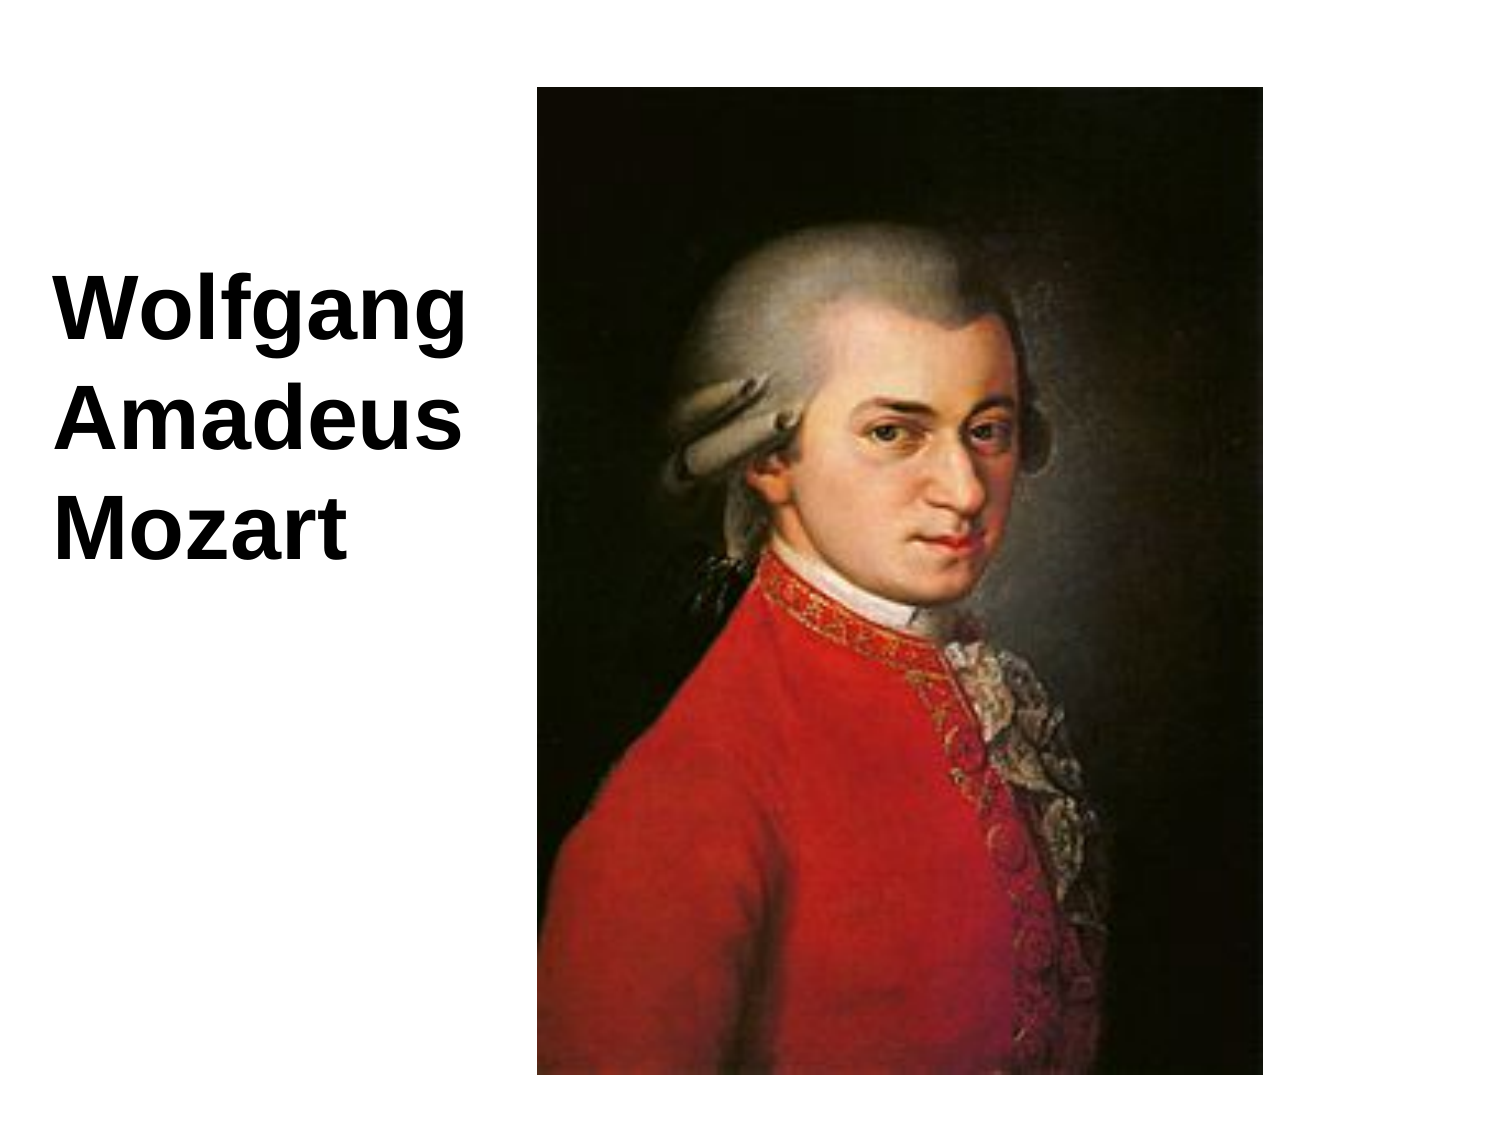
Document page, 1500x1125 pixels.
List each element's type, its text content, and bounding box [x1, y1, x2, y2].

title Wolfgang Amadeus Mozart [37, 50, 1388, 776]
picture [537, 776, 1263, 1075]
